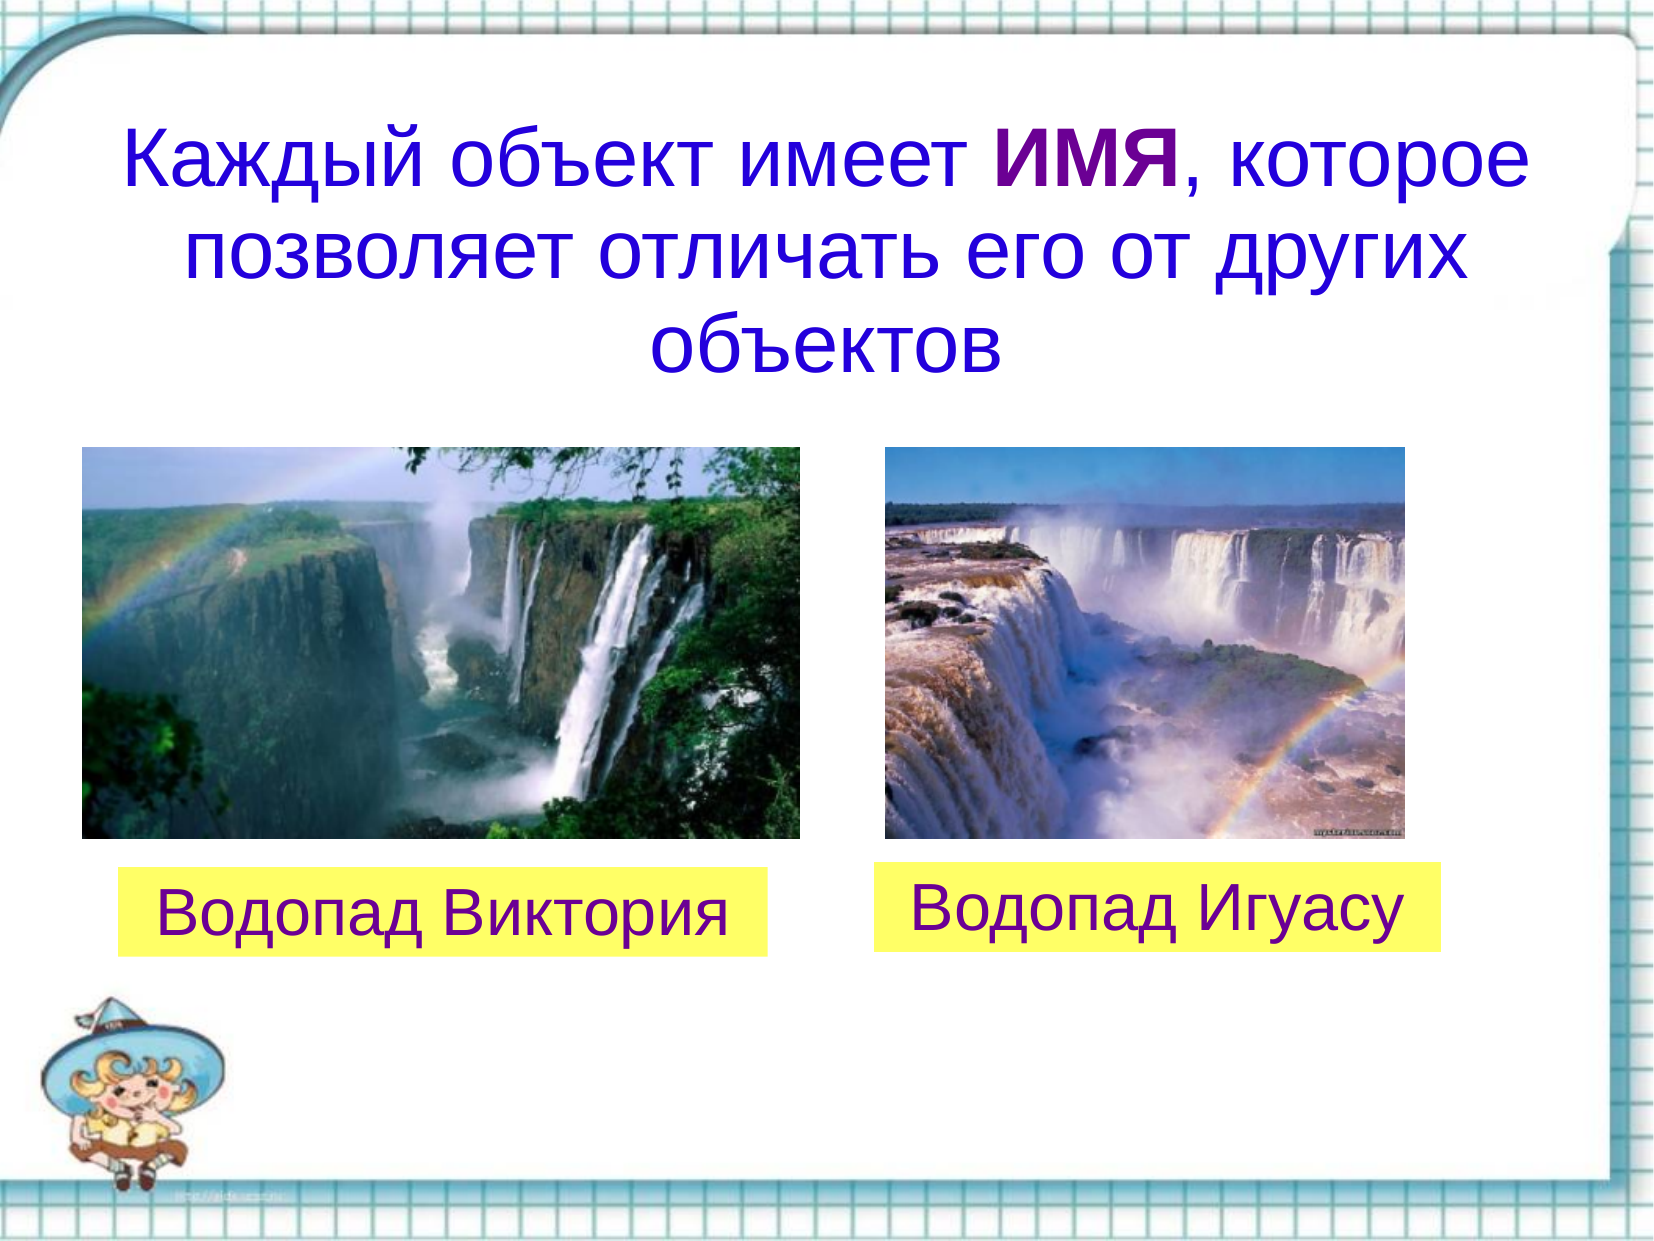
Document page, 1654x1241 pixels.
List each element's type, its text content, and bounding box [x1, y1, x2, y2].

text_box Водопад Виктория [118, 867, 768, 957]
text_box Водопад Игуасу [874, 862, 1441, 952]
title Каждый объект имеет ИМЯ, которое позволяет отличать его от других объектов [82, 110, 1571, 390]
picture [0, 0, 1654, 1241]
